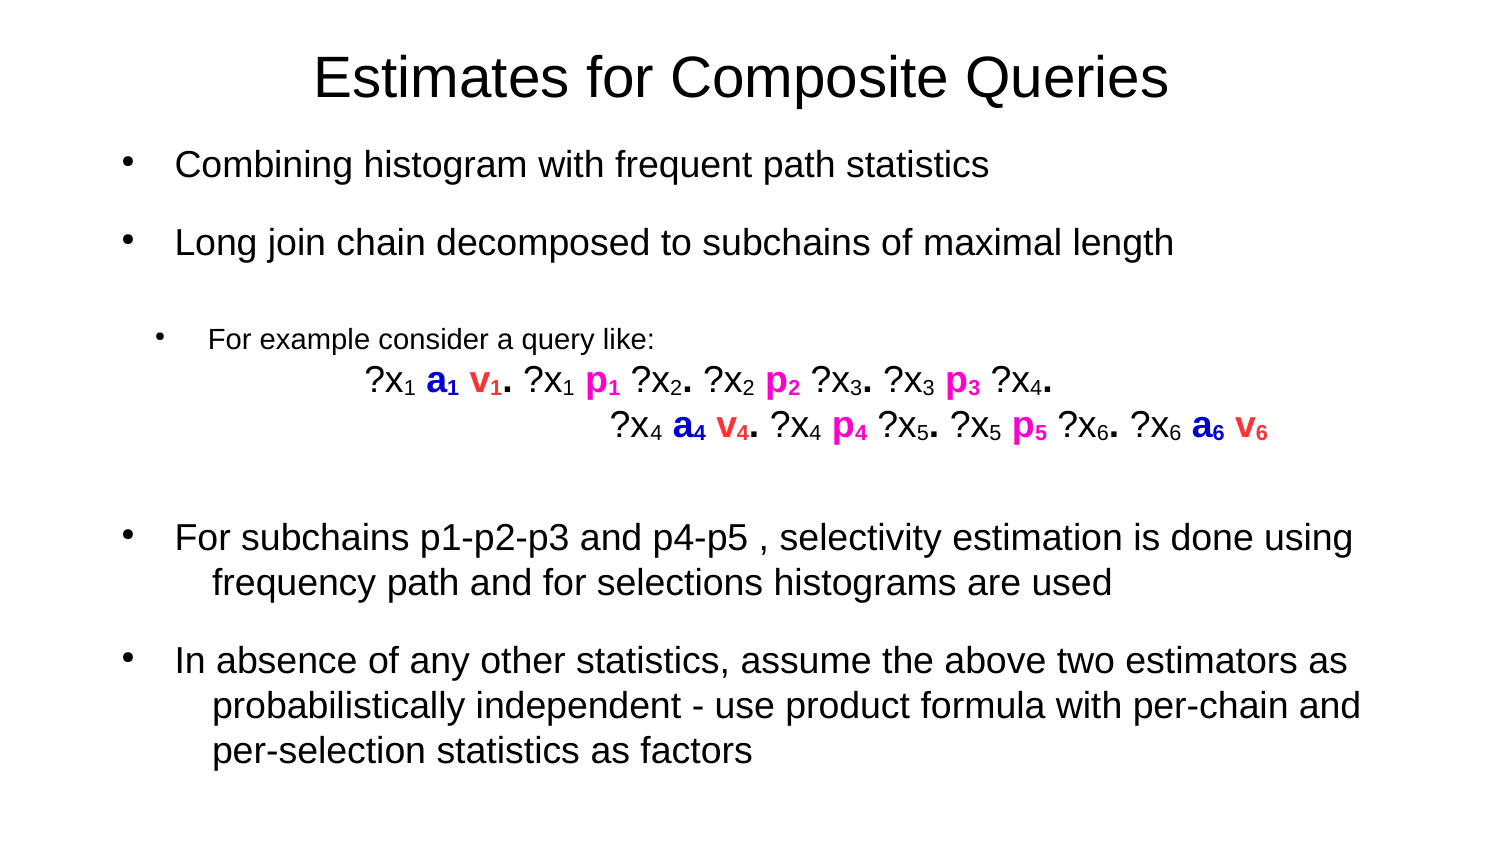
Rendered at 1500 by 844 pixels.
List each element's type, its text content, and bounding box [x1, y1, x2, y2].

title Estimates for Composite Queries [43, 24, 1441, 119]
list Combining histogram with frequent path statistics Long join chain decomposed to subchains of maximal length For example consider a query like: ?x1 a1 v1. ?x1 p1 ?x2. ?x2 p2 ?x3. ?x3 p3 ?x4. ?x4 a4 v4. ?x4 p4 ?x5. ?x5 p5 ?x6. ?x6 a6 v6 For subchains p1-p2-p3 and p4-p5 , selectivity estimation is done using frequency path and for selections histograms are used In absence of any other statistics, assume the above two estimators as probabilistically independent - use product formula with per-chain and per-selection statistics as factors [51, 124, 1449, 686]
